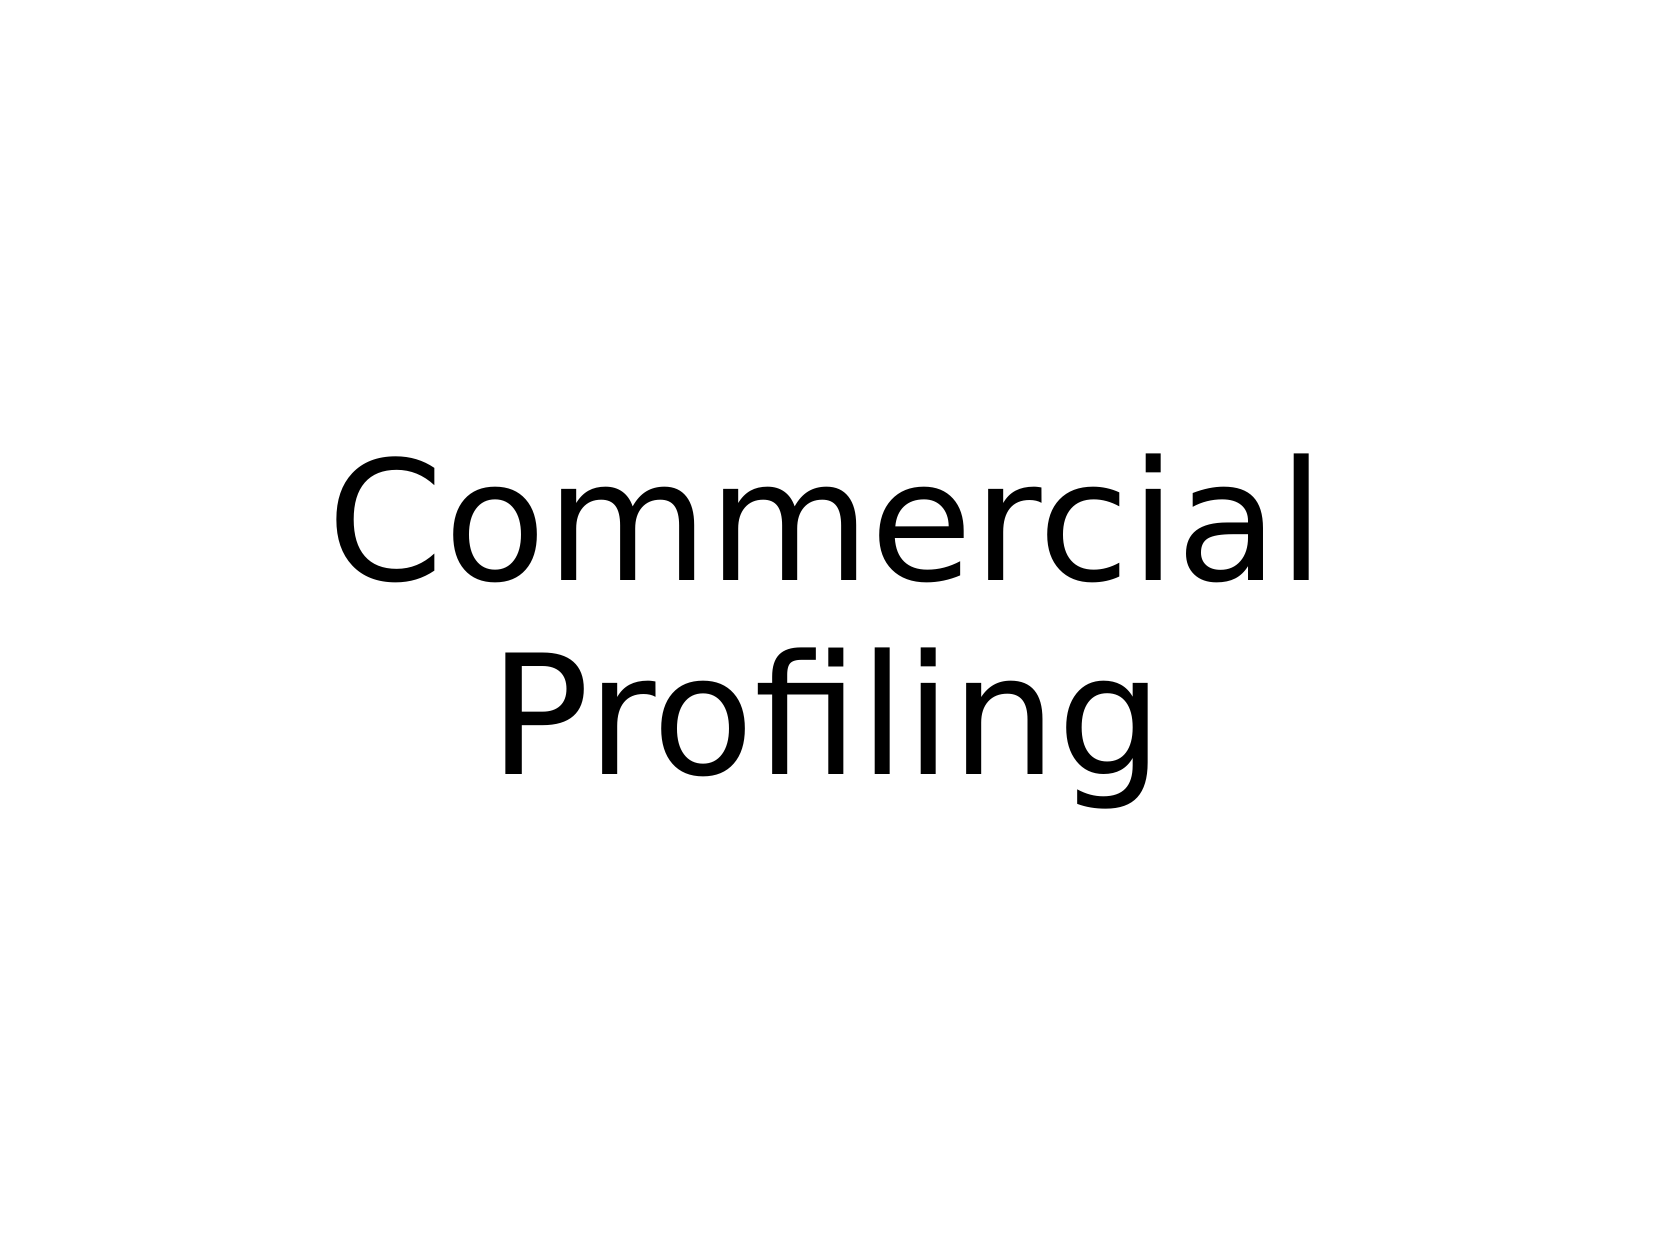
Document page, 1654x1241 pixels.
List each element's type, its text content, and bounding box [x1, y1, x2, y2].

title Commercial Profiling [82, 426, 1571, 815]
